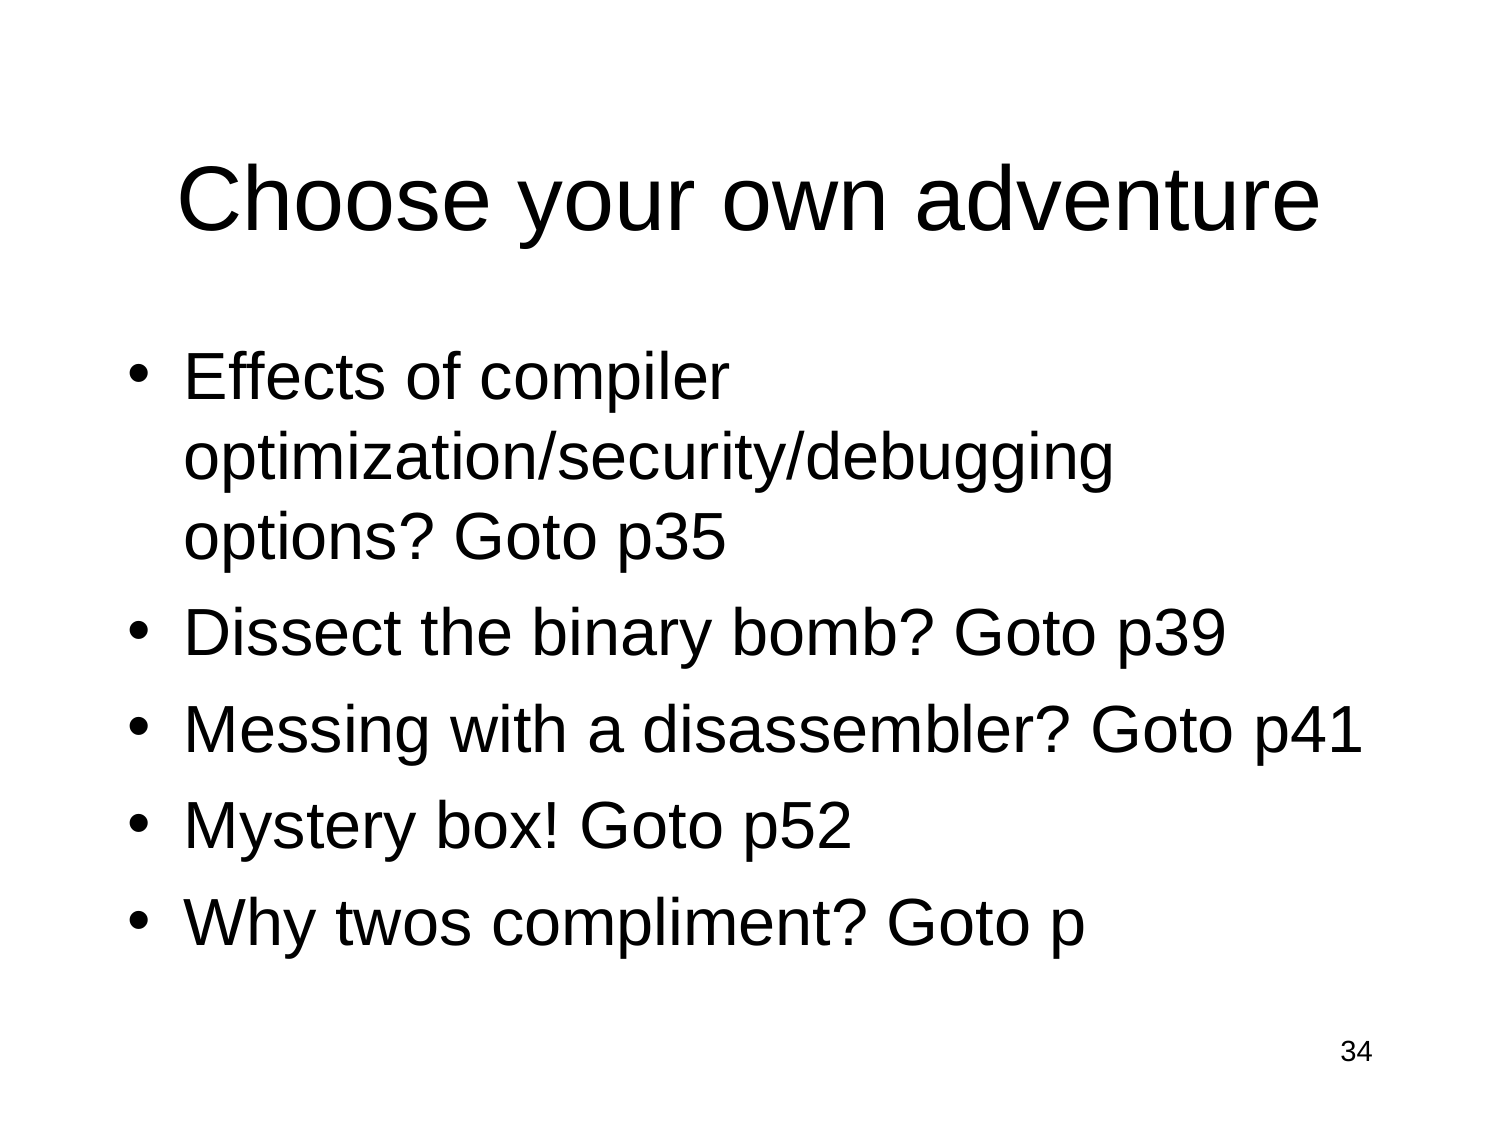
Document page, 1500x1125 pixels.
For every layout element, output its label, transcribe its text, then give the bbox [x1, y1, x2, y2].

list Effects of compiler optimization/security/debugging options? Goto p35 Dissect the binary bomb? Goto p39 Messing with a disassembler? Goto p41 Mystery box! Goto p52 Why twos compliment? Goto p [112, 324, 1388, 1001]
title Choose your own adventure [112, 99, 1388, 288]
text_box <number> [1074, 1025, 1388, 1101]
